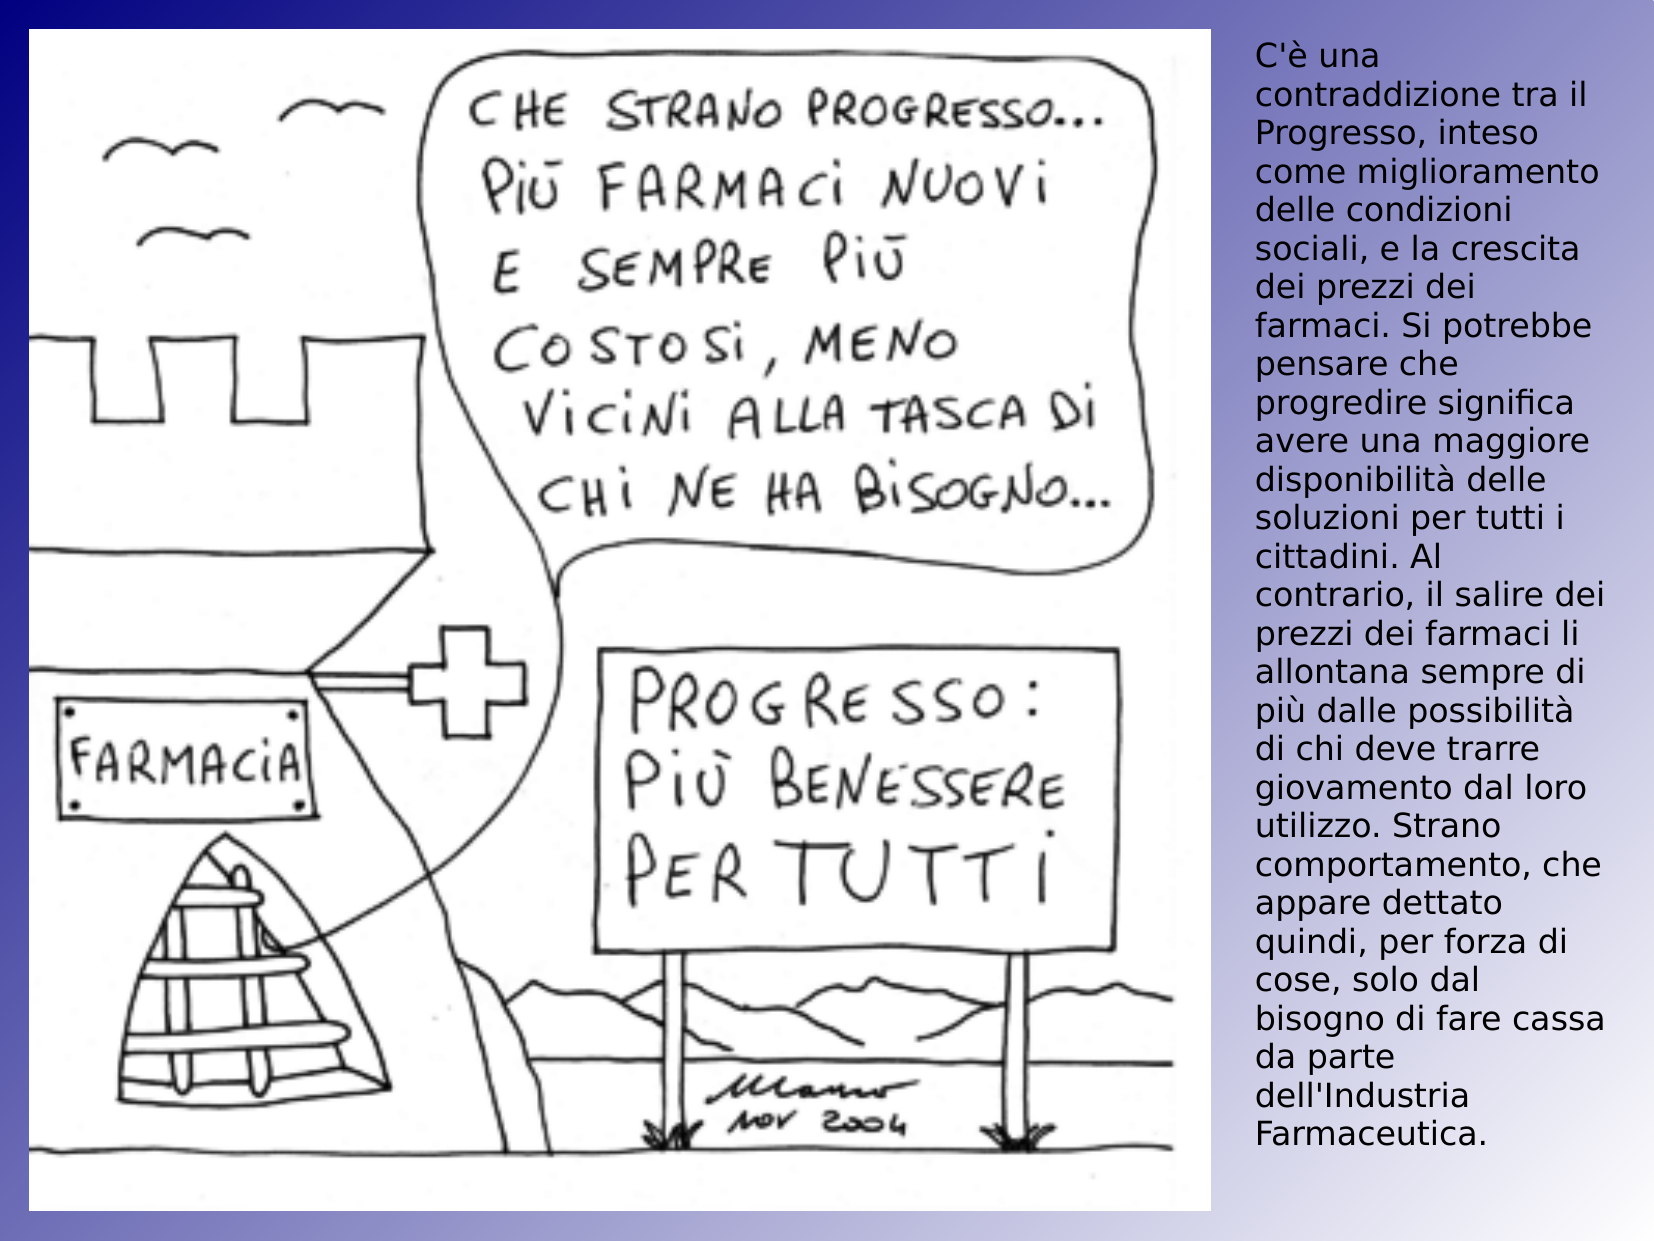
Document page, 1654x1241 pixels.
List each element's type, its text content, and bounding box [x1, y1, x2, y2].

text_box C'è una contraddizione tra il Progresso, inteso come miglioramento delle condizioni sociali, e la crescita dei prezzi dei farmaci. Si potrebbe pensare che progredire significa avere una maggiore disponibilità delle soluzioni per tutti i cittadini. Al contrario, il salire dei prezzi dei farmaci li allontana sempre di più dalle possibilità di chi deve trarre giovamento dal loro utilizzo. Strano comportamento, che appare dettato quindi, per forza di cose, solo dal bisogno di fare cassa da parte dell'Industria Farmaceutica. [1240, 29, 1625, 1211]
picture [29, 29, 1211, 1211]
